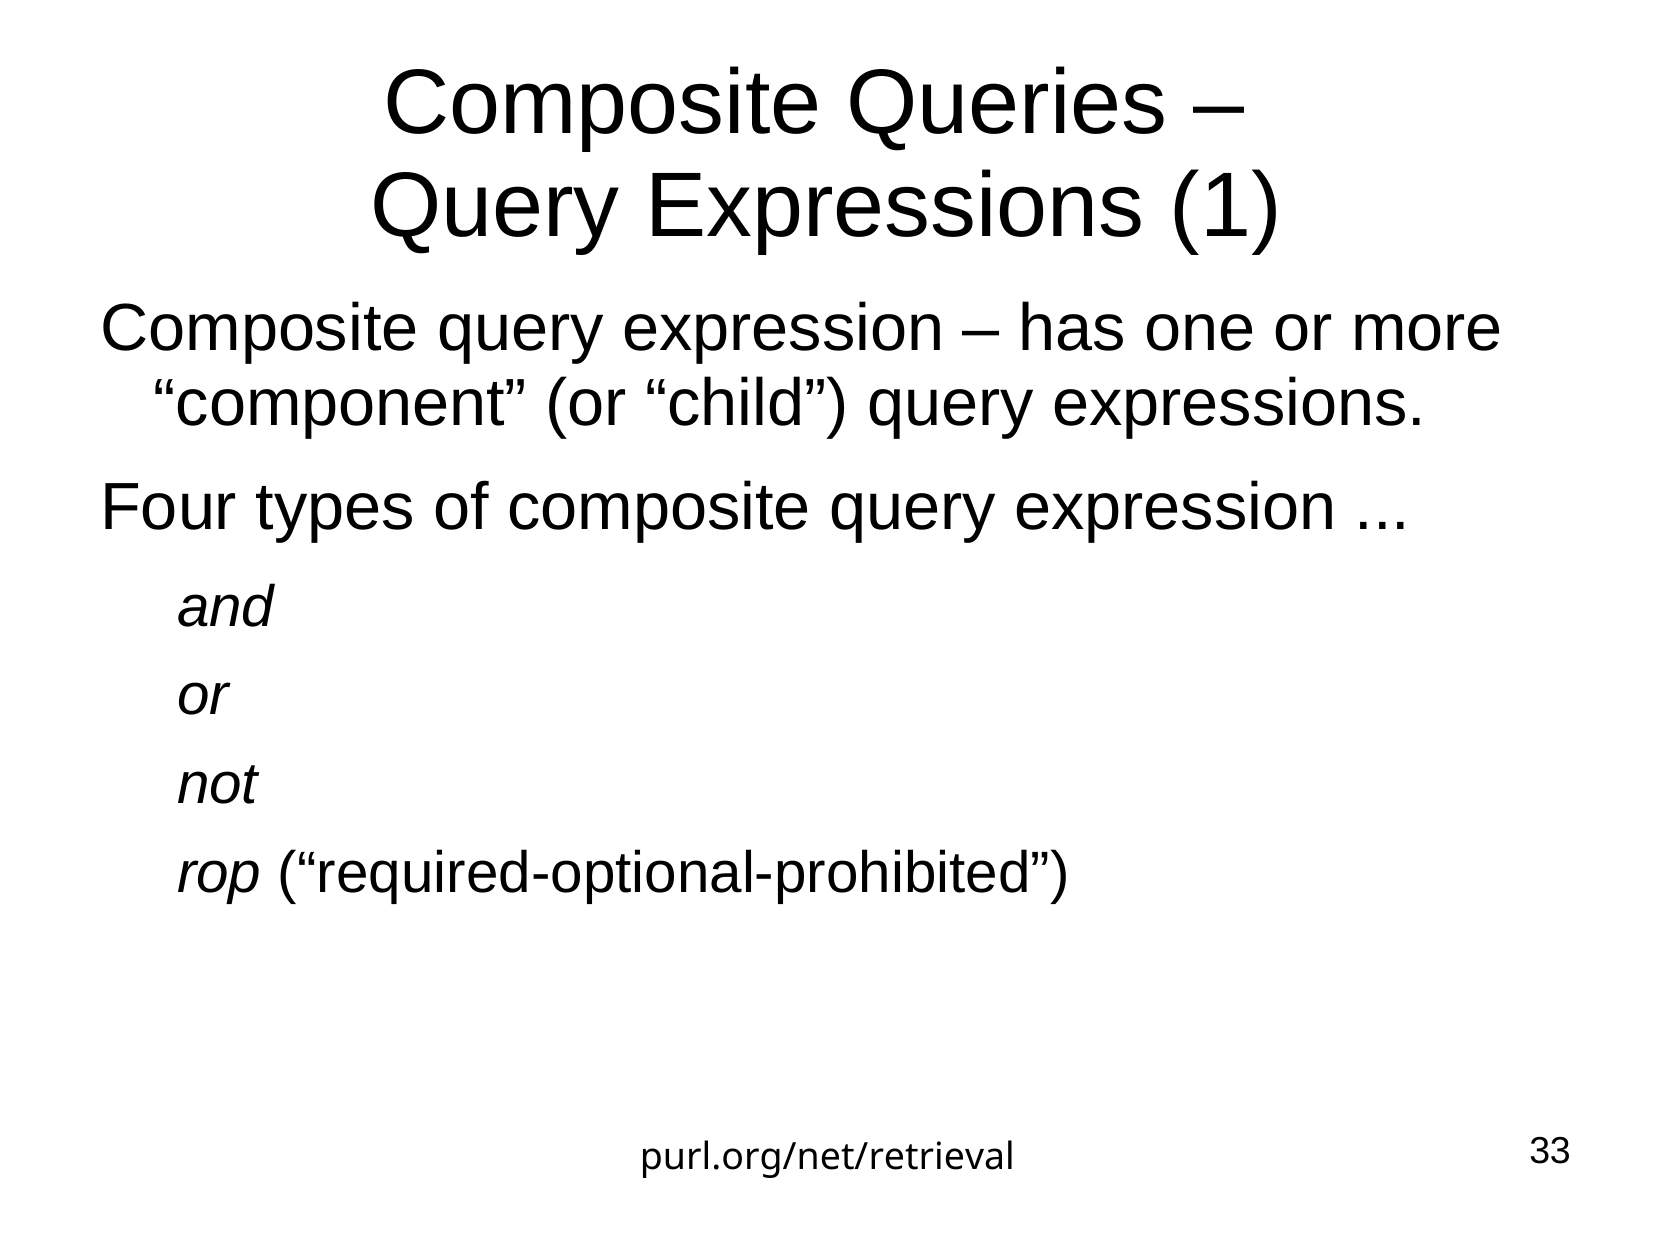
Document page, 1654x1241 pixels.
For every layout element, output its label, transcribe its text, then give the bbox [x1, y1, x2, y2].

list Composite query expression – has one or more “component” (or “child”) query expressions. Four types of composite query expression ... and or not rop (“required-optional-prohibited”) [82, 290, 1571, 1109]
title Composite Queries – Query Expressions (1) [82, 49, 1571, 257]
